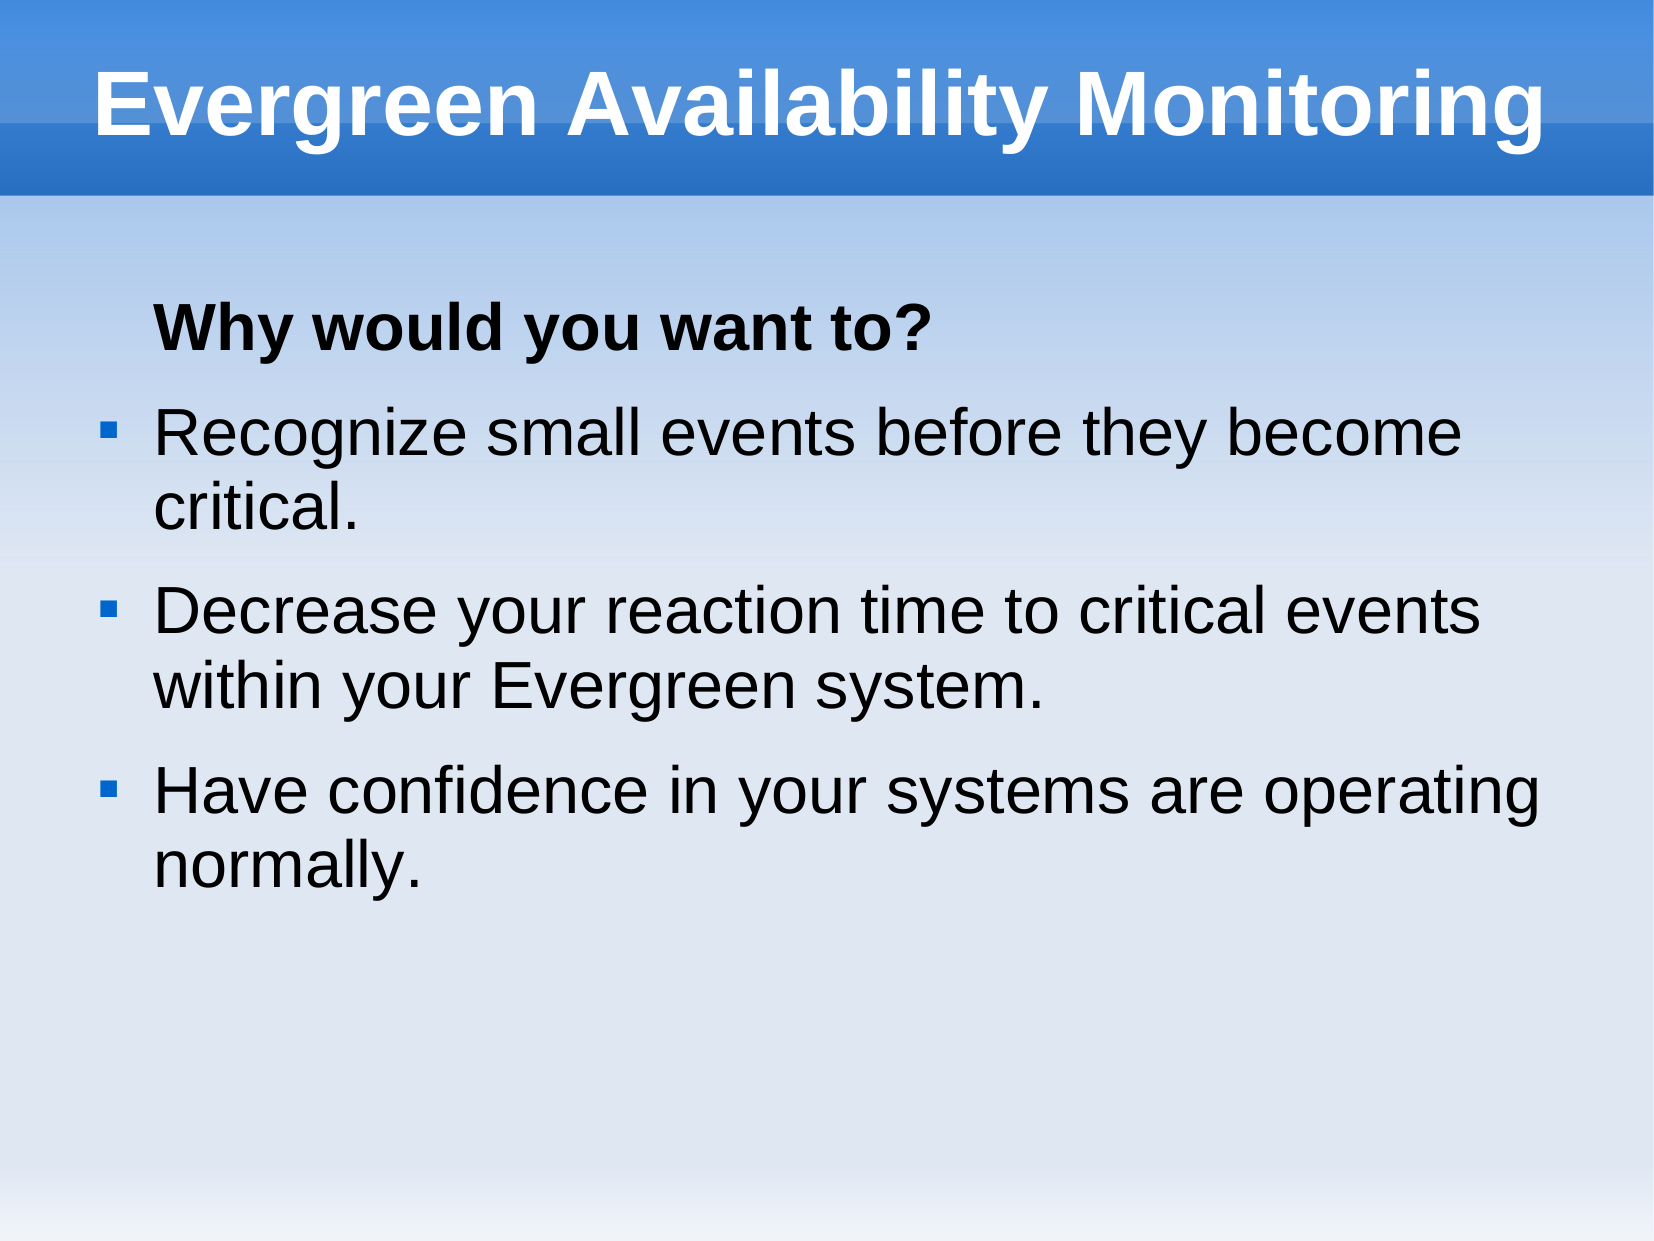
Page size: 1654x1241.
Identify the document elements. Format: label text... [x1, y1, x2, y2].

picture [0, 0, 1654, 1241]
title Evergreen Availability Monitoring [76, 0, 1565, 208]
list Why would you want to? Recognize small events before they become critical. Decrease your reaction time to critical events within your Evergreen system. Have confidence in your systems are operating normally. [82, 290, 1571, 1109]
